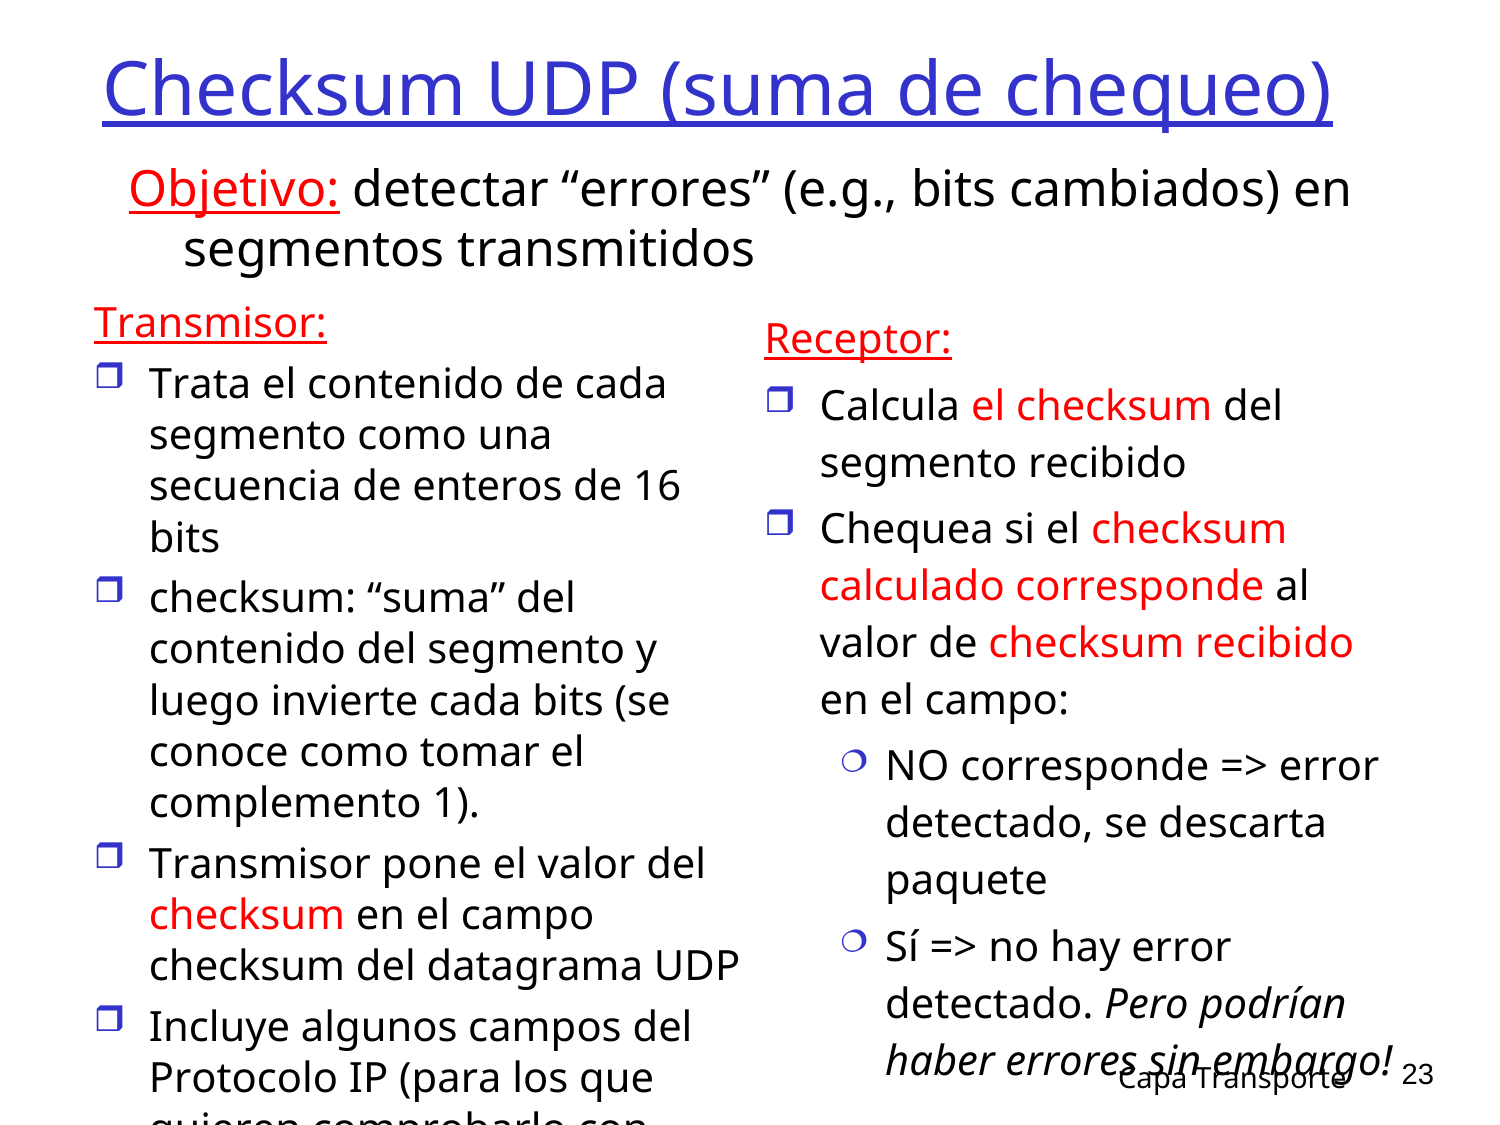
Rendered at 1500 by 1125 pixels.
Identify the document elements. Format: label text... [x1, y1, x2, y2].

list Transmisor: Trata el contenido de cada segmento como una secuencia de enteros de 16 bits checksum: “suma” del contenido del segmento y luego invierte cada bits (se conoce como tomar el complemento 1). Transmisor pone el valor del checksum en el campo checksum del datagrama UDP Incluye algunos campos del Protocolo IP (para los que quieren comprobarlo con wireshark). [78, 289, 771, 1125]
title Checksum UDP (suma de chequeo)‏ [87, 15, 1463, 158]
text_box Objetivo: detectar “errores” (e.g., bits cambiados) en segmentos transmitidos [114, 149, 1415, 289]
list Receptor: Calcula el checksum del segmento recibido Chequea si el checksum calculado corresponde al valor de checksum recibido en el campo: NO corresponde => error detectado, se descarta paquete Sí => no hay error detectado. Pero podrían haber errores sin embargo! [749, 301, 1421, 1041]
